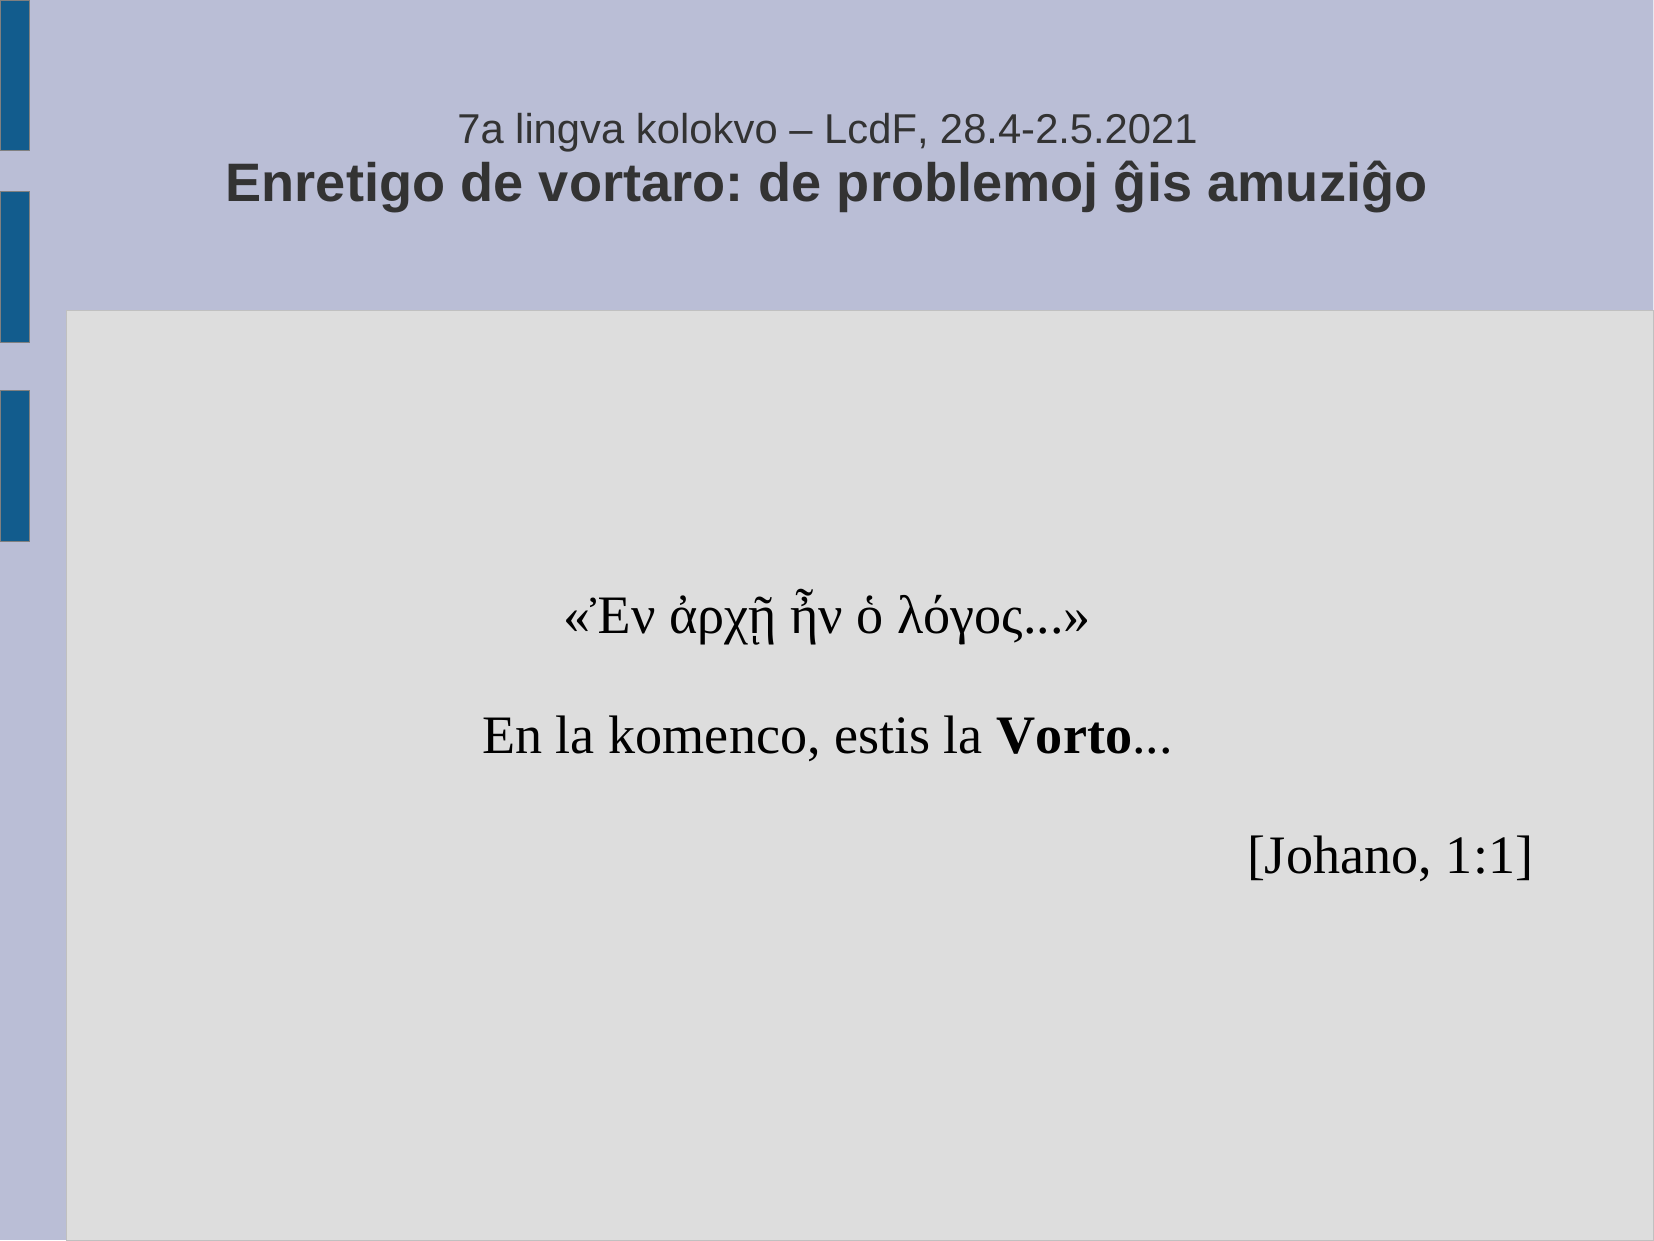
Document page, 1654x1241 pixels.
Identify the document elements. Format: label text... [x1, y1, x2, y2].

subtitle «Ἐν ἀρχῇ ἦν ὁ λόγος...» En la komenco, estis la Vorto... [Johano, 1:1] [121, 344, 1534, 1127]
title 7a lingva kolokvo – LcdF, 28.4-2.5.2021 Enretigo de vortaro: de problemoj ĝis amuziĝo [121, 55, 1534, 263]
